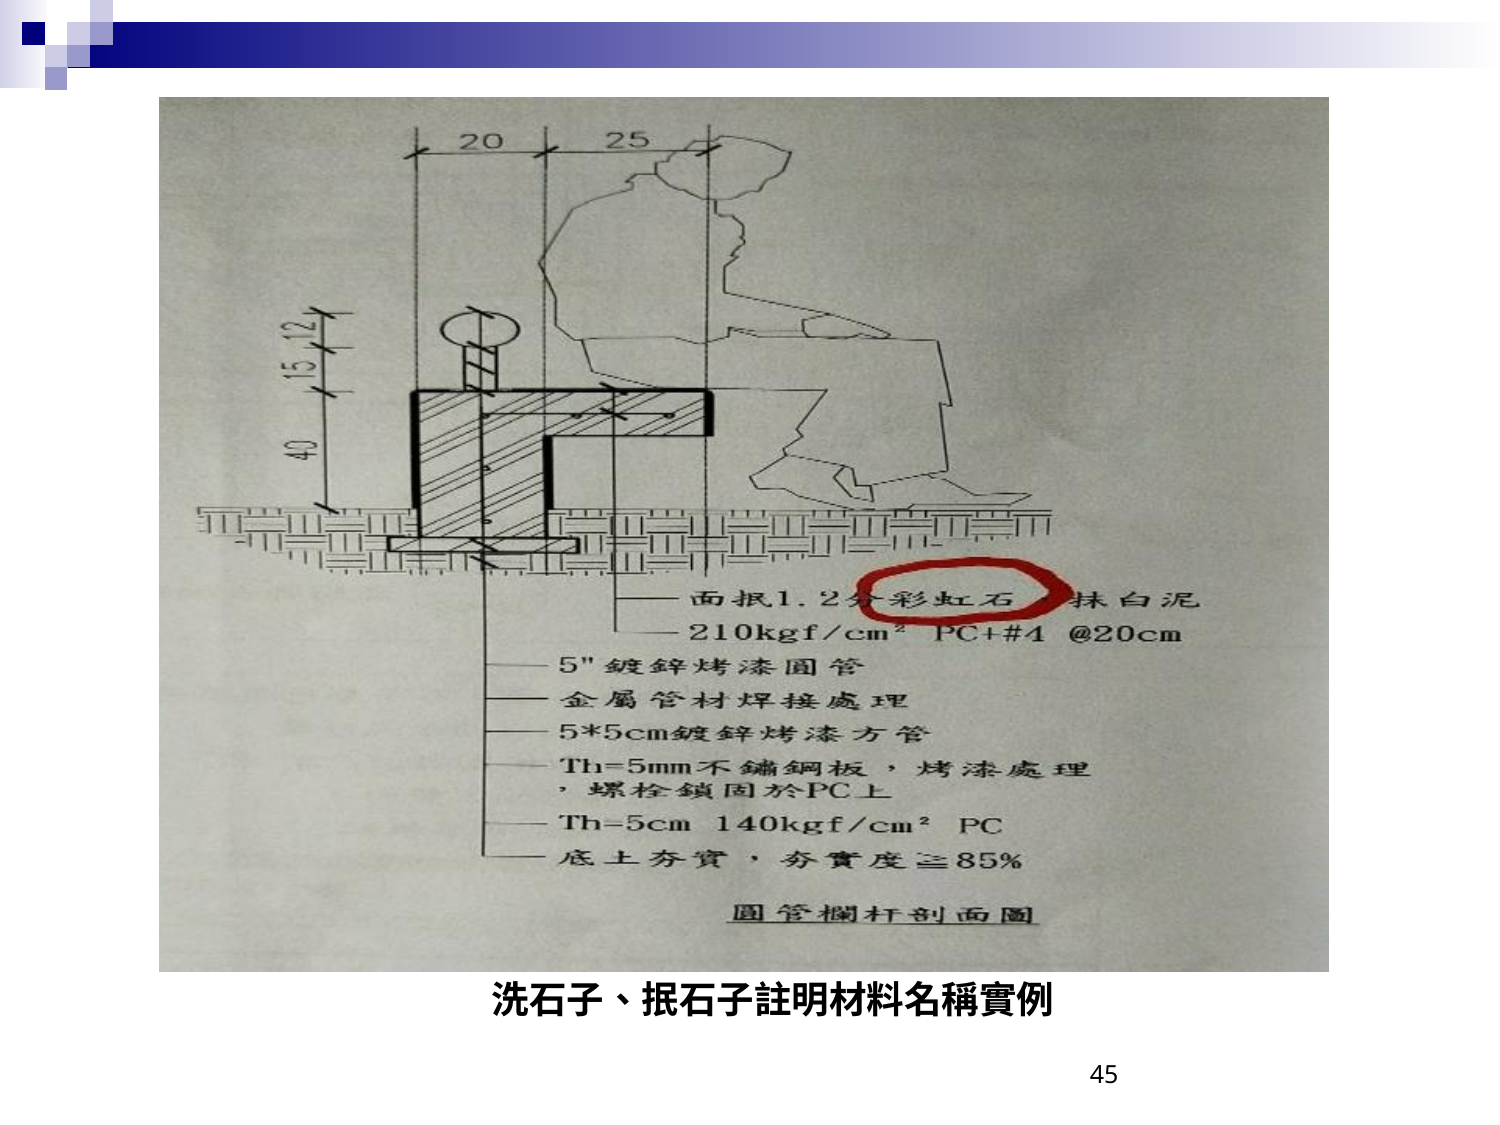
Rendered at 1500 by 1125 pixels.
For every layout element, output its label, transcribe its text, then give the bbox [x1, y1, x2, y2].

picture [159, 97, 1329, 972]
text_box [1074, 1025, 1426, 1101]
text_box 洗石子、抿石子註明材料名稱實例 [477, 969, 1069, 1029]
